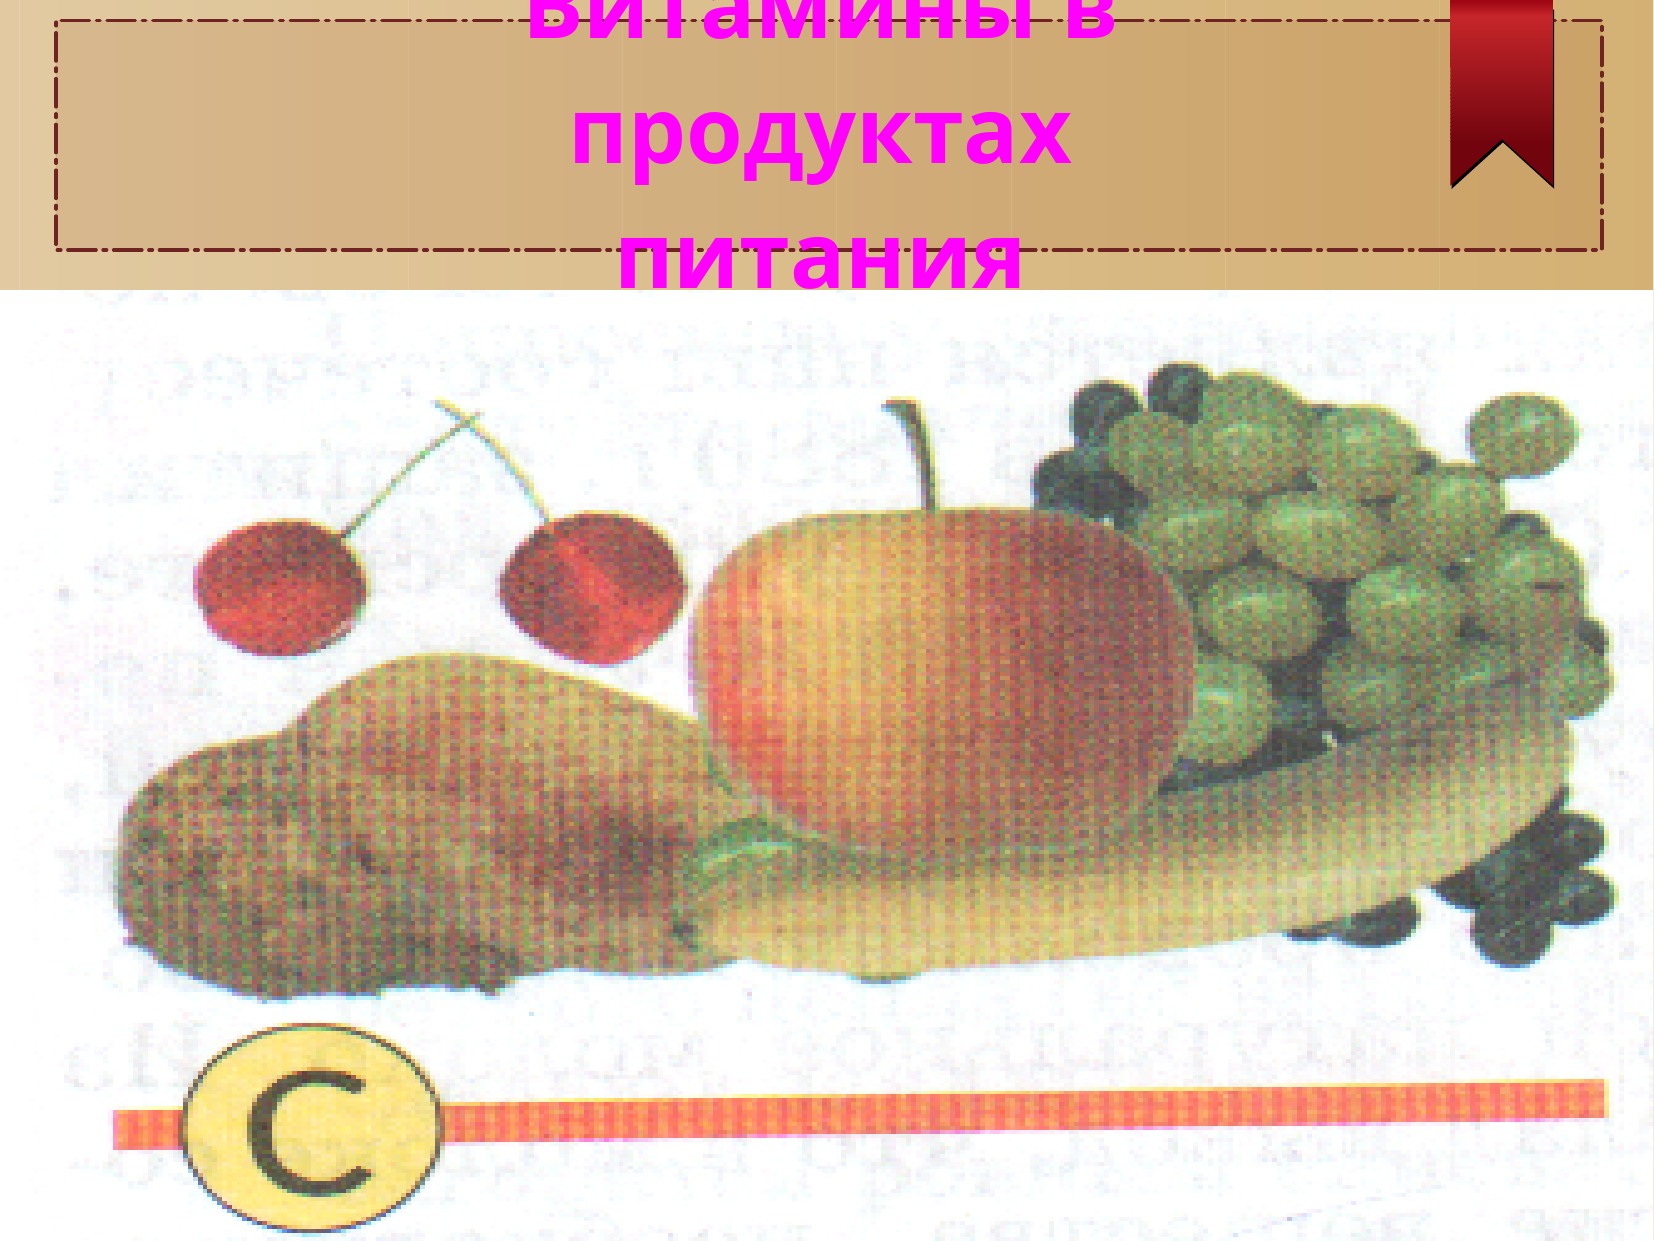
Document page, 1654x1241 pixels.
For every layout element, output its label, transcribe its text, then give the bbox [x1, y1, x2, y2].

title Витамины в продуктах питания [383, 0, 1258, 256]
picture [0, 290, 1654, 1241]
